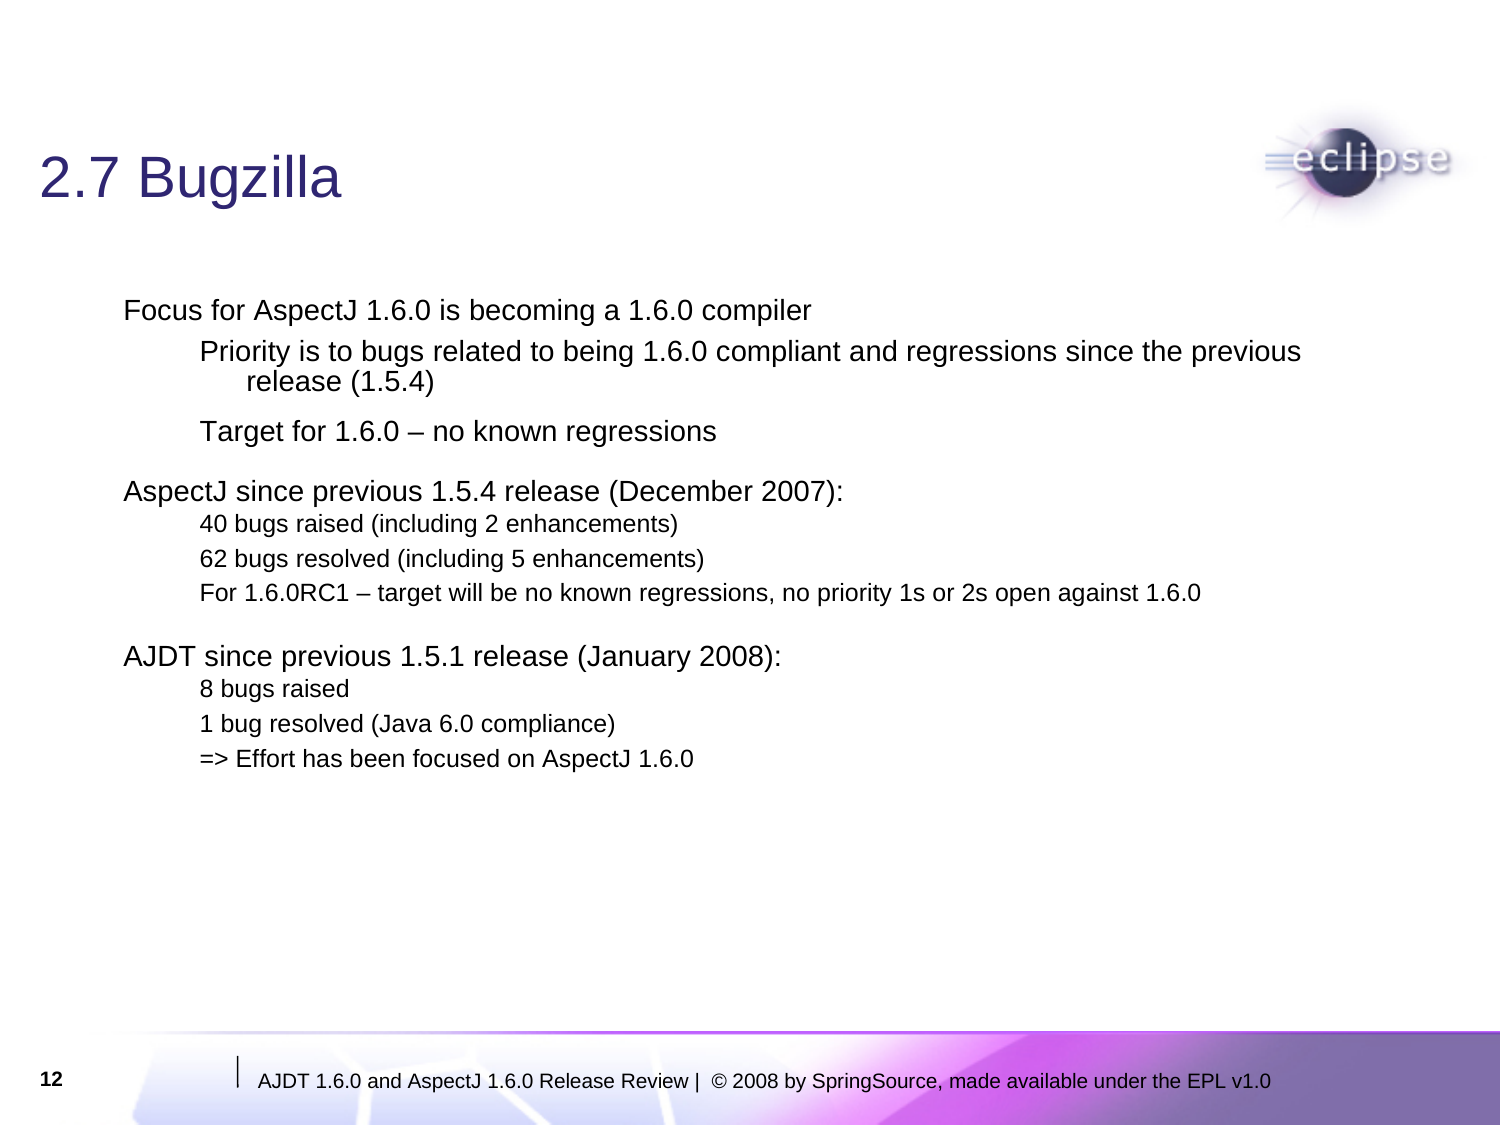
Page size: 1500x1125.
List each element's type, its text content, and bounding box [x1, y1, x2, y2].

title 2.7 Bugzilla [25, 142, 1378, 225]
list Focus for AspectJ 1.6.0 is becoming a 1.6.0 compiler Priority is to bugs related to being 1.6.0 compliant and regressions since the previous release (1.5.4) Target for 1.6.0 – no known regressions AspectJ since previous 1.5.4 release (December 2007): 40 bugs raised (including 2 enhancements)‏ 62 bugs resolved (including 5 enhancements) For 1.6.0RC1 – target will be no known regressions, no priority 1s or 2s open against 1.6.0 AJDT since previous 1.5.1 release (January 2008): 8 bugs raised 1 bug resolved (Java 6.0 compliance) => Effort has been focused on AspectJ 1.6.0 [108, 291, 1378, 932]
picture [0, 1031, 1500, 1125]
picture [1234, 30, 1488, 284]
